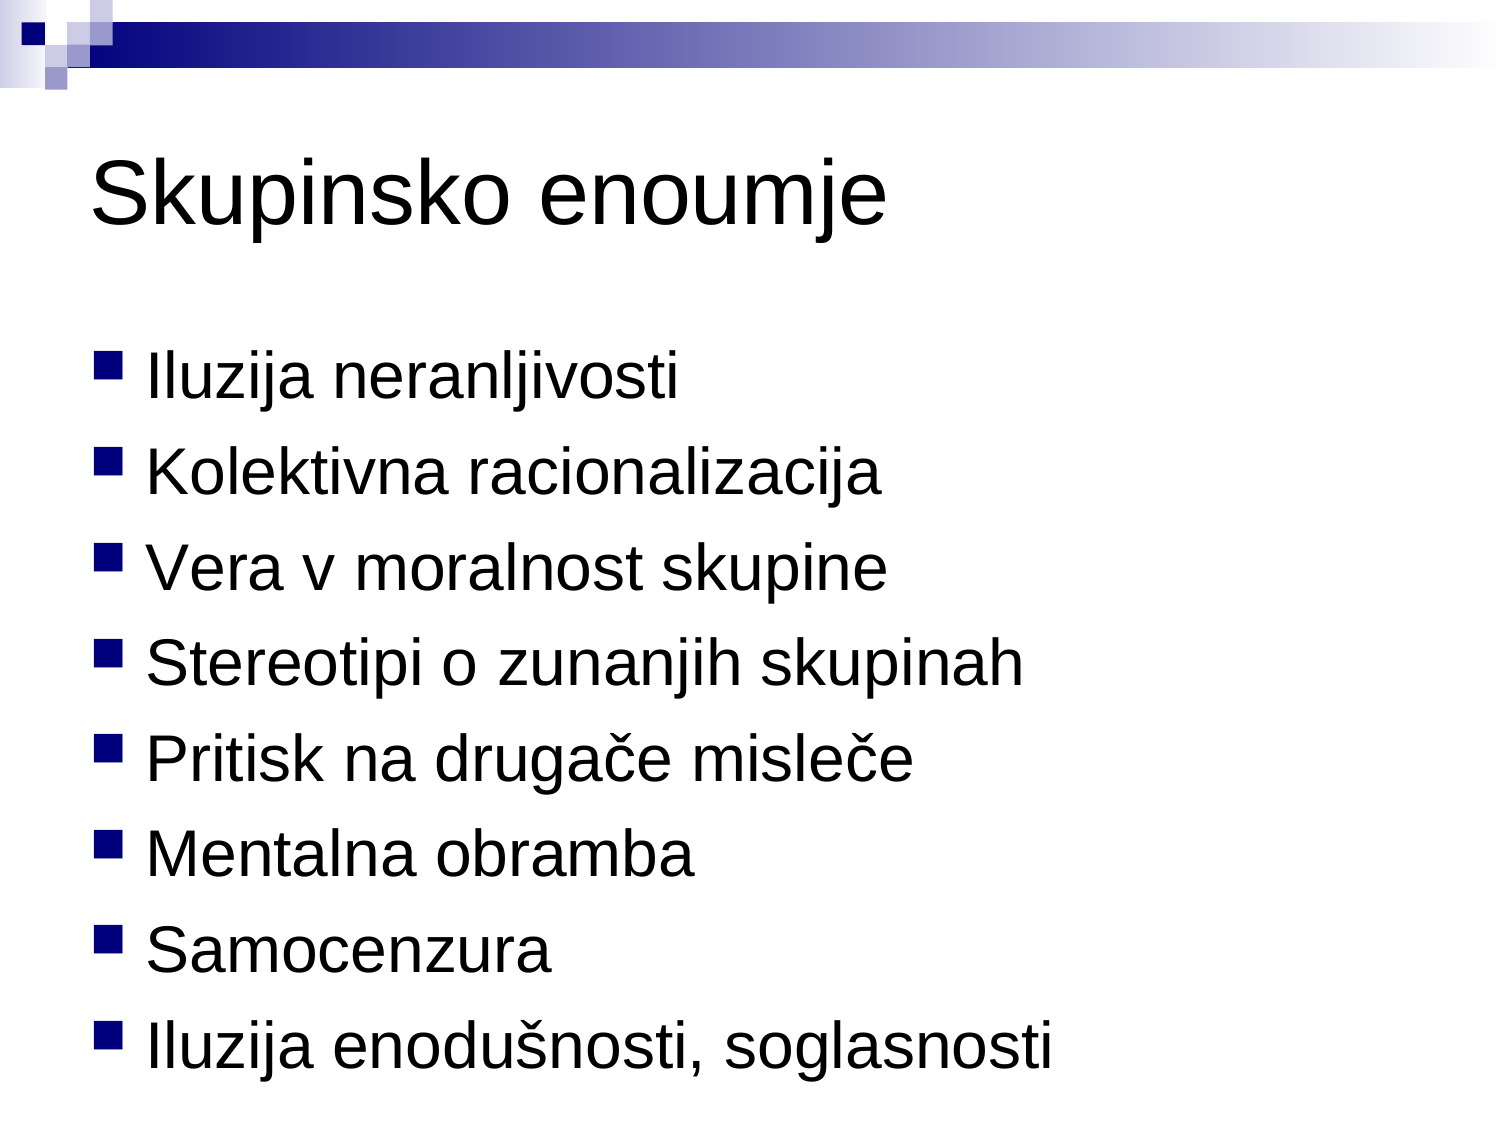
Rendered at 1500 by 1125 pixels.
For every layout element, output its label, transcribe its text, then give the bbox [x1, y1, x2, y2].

title Skupinsko enoumje [75, 75, 1426, 301]
list Iluzija neranljivosti Kolektivna racionalizacija Vera v moralnost skupine Stereotipi o zunanjih skupinah Pritisk na drugače misleče Mentalna obramba Samocenzura Iluzija enodušnosti, soglasnosti [75, 324, 1426, 1097]
